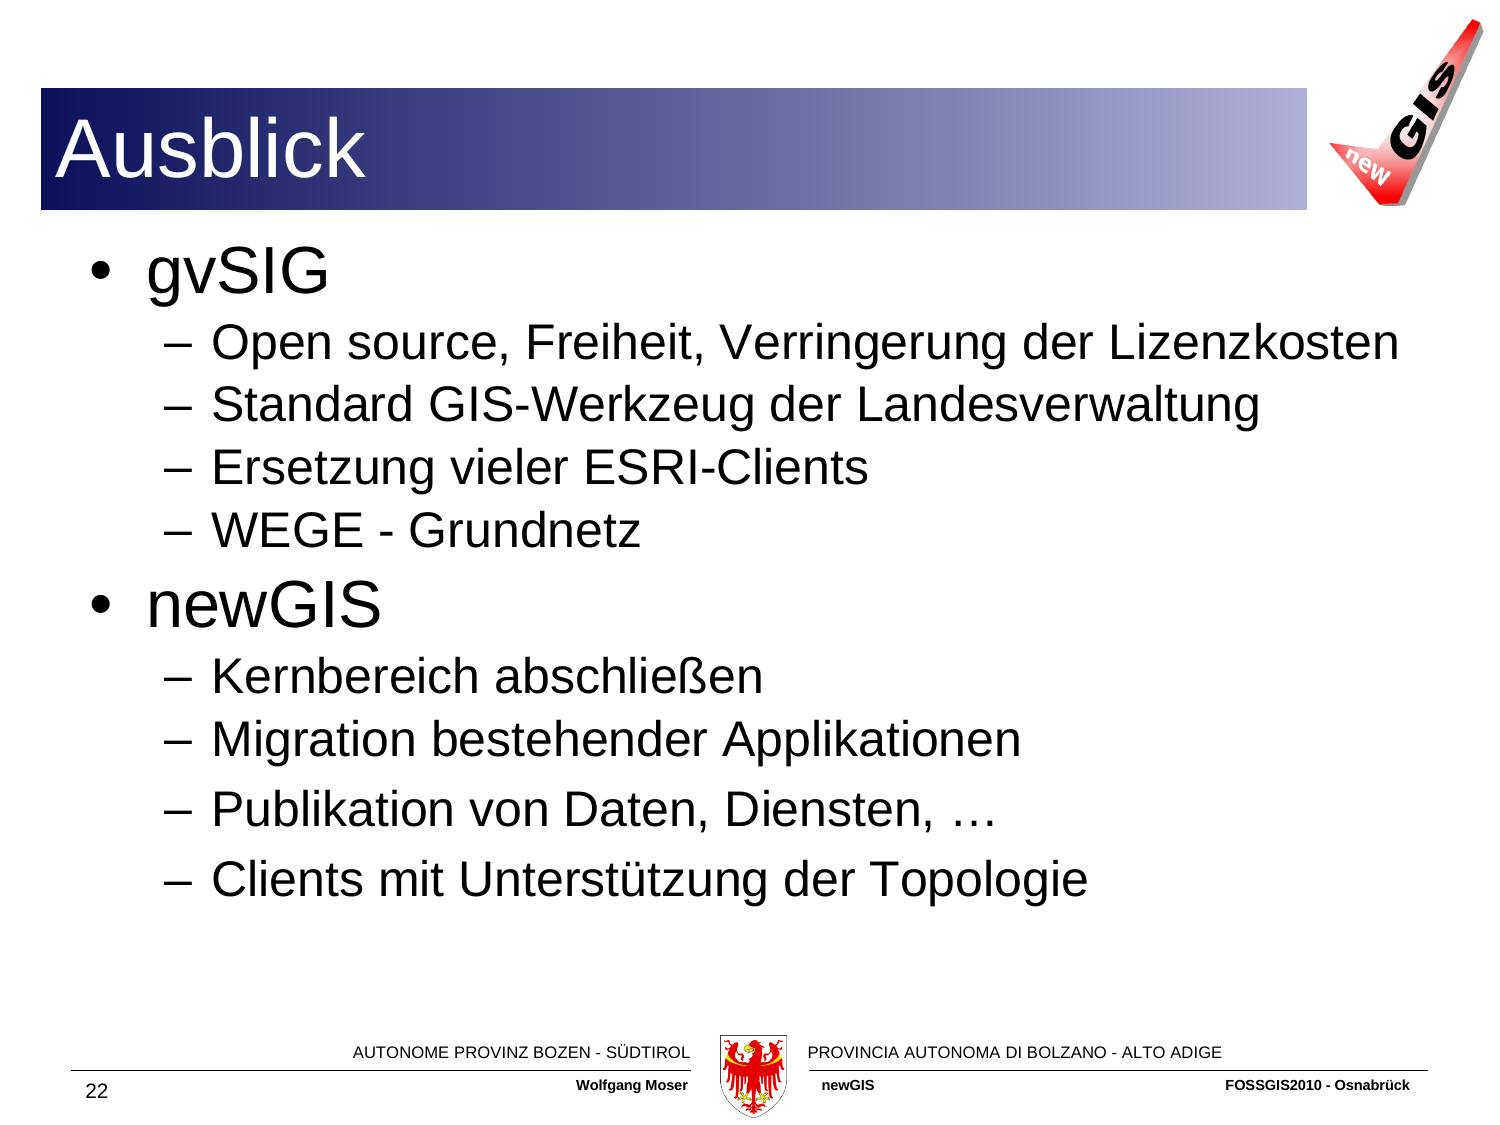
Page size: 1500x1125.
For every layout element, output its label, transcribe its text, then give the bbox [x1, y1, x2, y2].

picture [1328, 18, 1485, 207]
text_box Ausblick [41, 88, 1307, 210]
picture [720, 1035, 787, 1118]
list gvSIG Open source, Freiheit, Verringerung der Lizenzkosten Standard GIS-Werkzeug der Landesverwaltung Ersetzung vieler ESRI-Clients WEGE - Grundnetz newGIS Kernbereich abschließen Migration bestehender Applikationen Publikation von Daten, Diensten, … Clients mit Unterstützung der Topologie [75, 231, 1426, 975]
